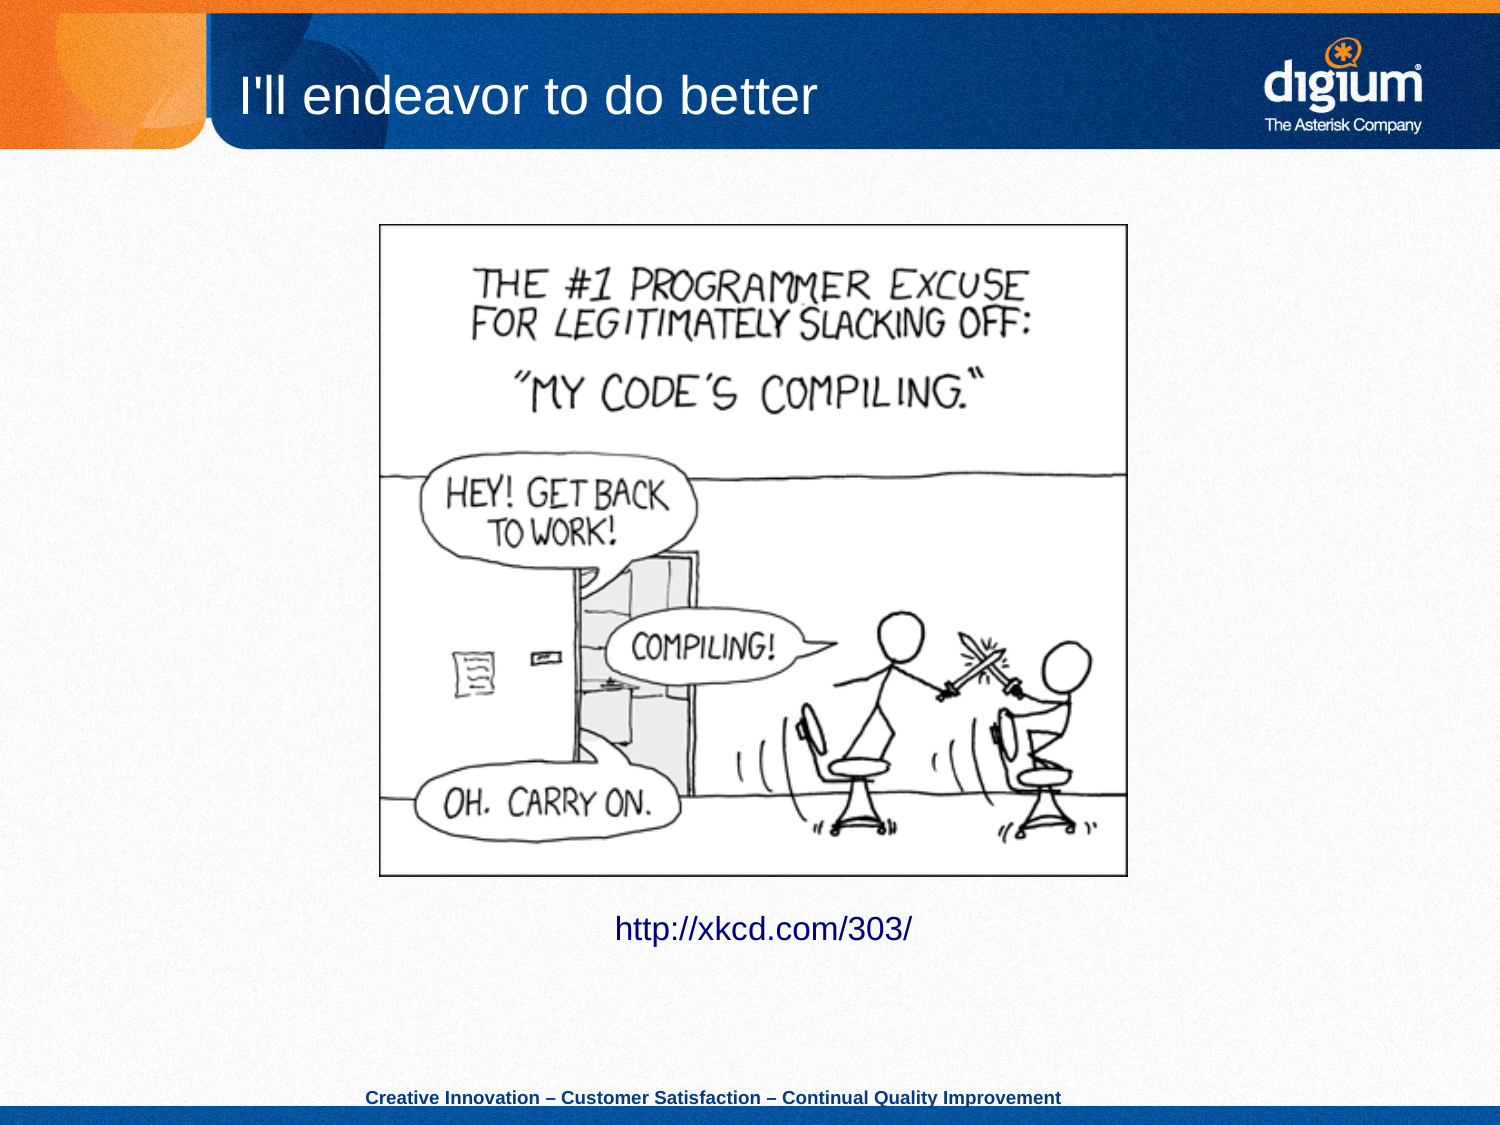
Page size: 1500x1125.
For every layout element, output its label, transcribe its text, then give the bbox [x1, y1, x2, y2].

title I'll endeavor to do better [238, 27, 1243, 127]
picture [0, 0, 1500, 1125]
text_box http://xkcd.com/303/ [600, 900, 938, 955]
